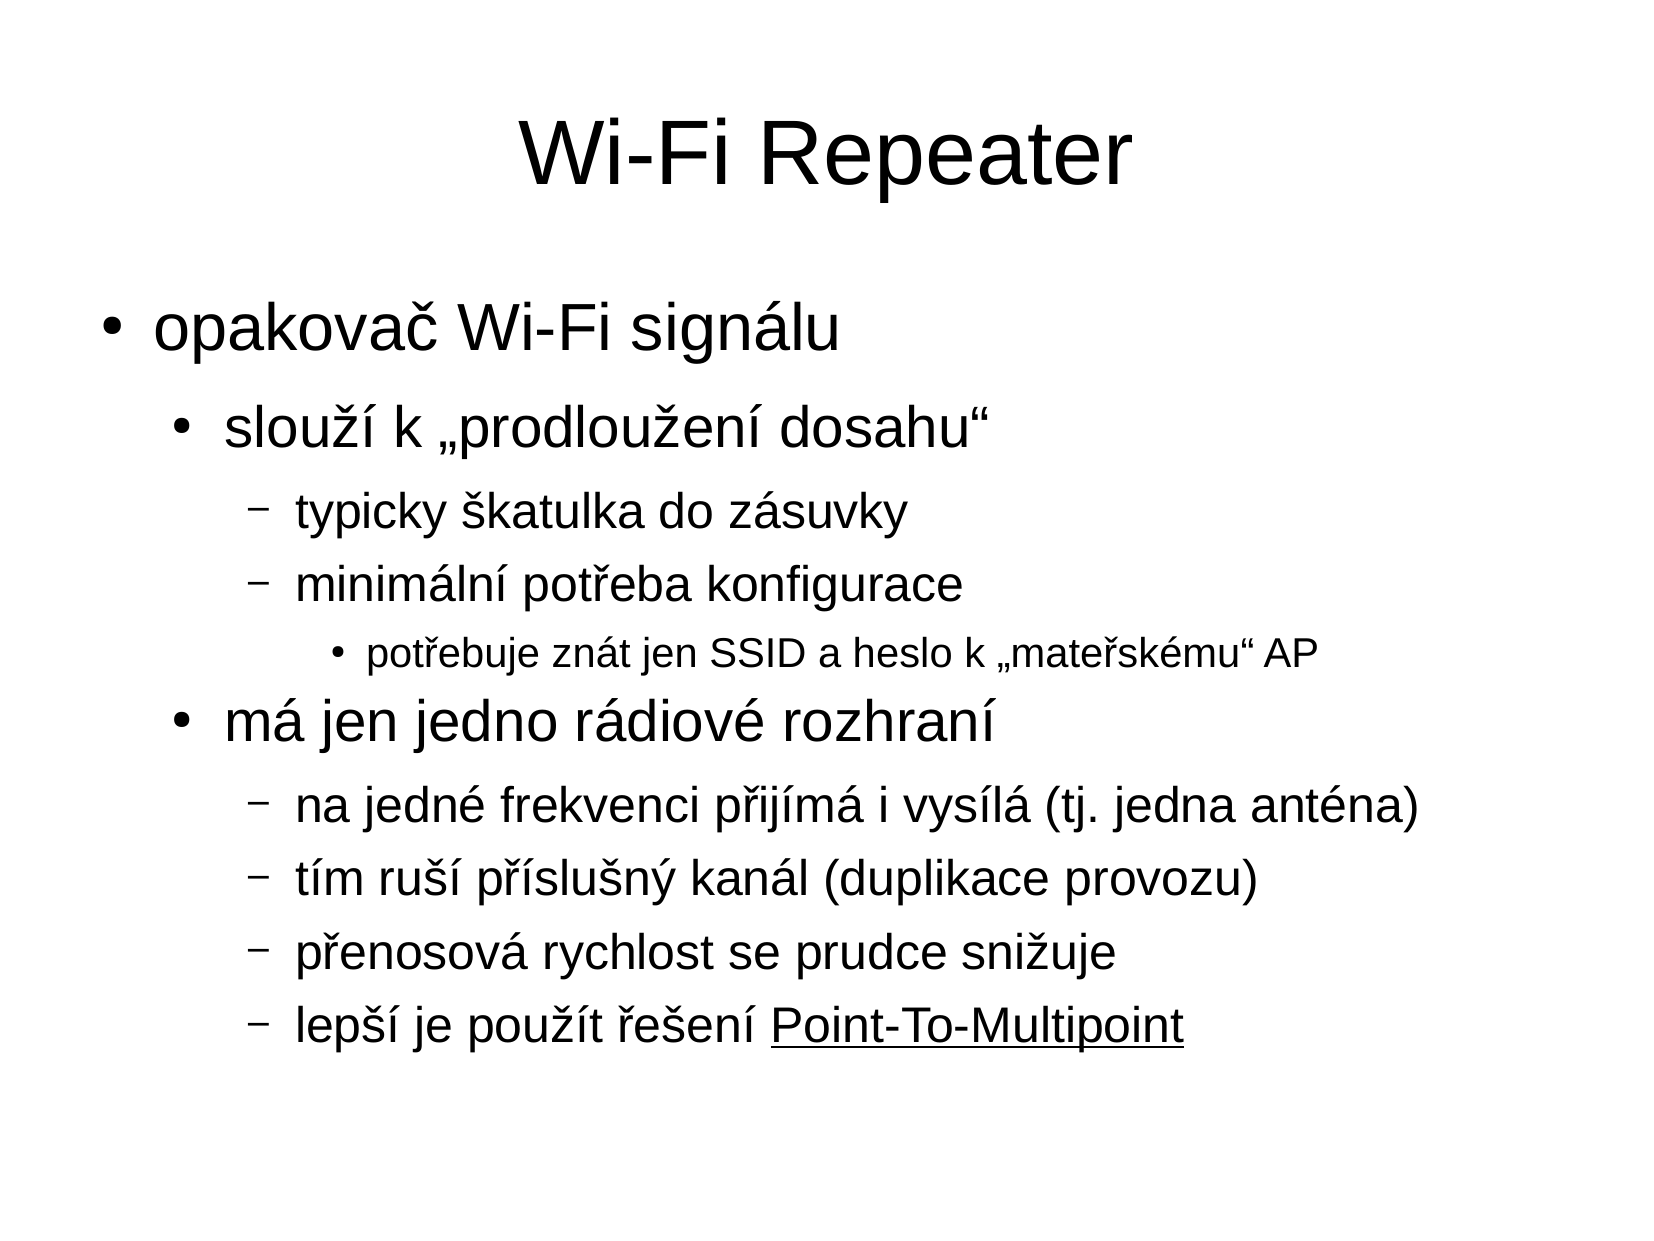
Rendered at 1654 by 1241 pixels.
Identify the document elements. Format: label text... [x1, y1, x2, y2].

title Wi-Fi Repeater [82, 49, 1571, 257]
list opakovač Wi-Fi signálu slouží k „prodloužení dosahu“ typicky škatulka do zásuvky minimální potřeba konfigurace potřebuje znát jen SSID a heslo k „mateřskému“ AP má jen jedno rádiové rozhraní na jedné frekvenci přijímá i vysílá (tj. jedna anténa) tím ruší příslušný kanál (duplikace provozu) přenosová rychlost se prudce snižuje lepší je použít řešení Point-To-Multipoint [82, 290, 1571, 1054]
